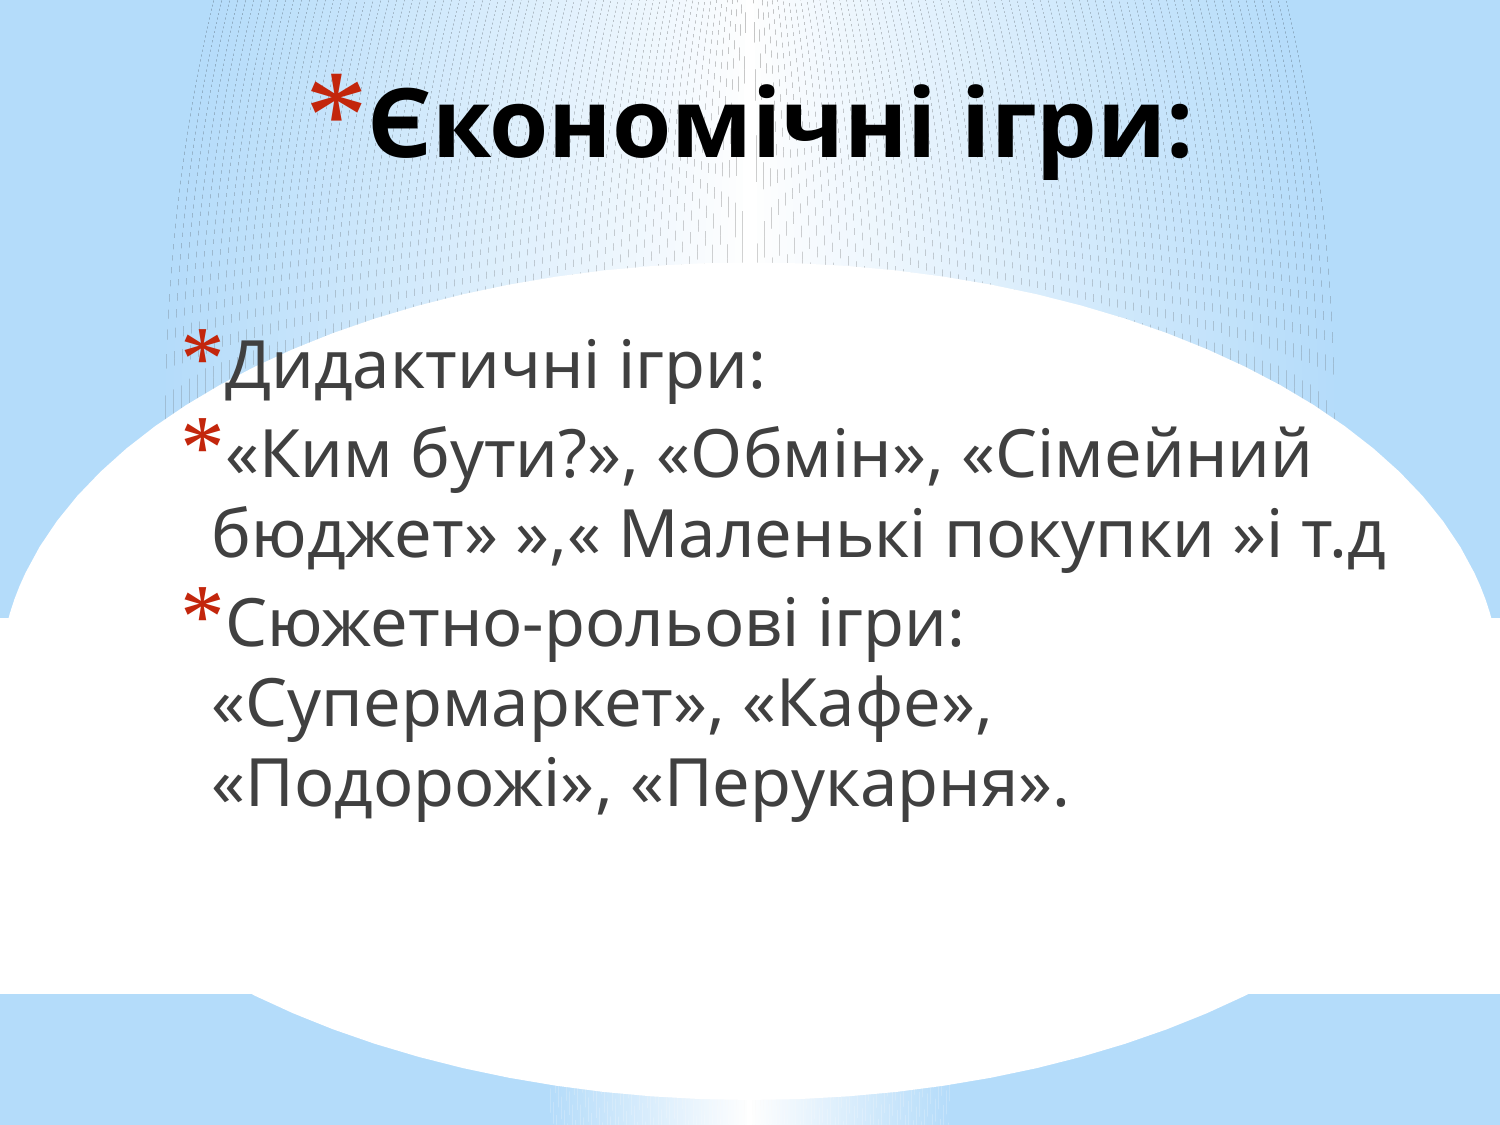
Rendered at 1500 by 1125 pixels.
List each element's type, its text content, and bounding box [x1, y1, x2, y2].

list Дидактичні ігри: «Ким бути?», «Обмін», «Сімейний бюджет» »,« Маленькі покупки »і т.д Сюжетно-рольові ігри: «Супермаркет», «Кафе», «Подорожі», «Перукарня». [159, 314, 1418, 1035]
title Єкономічні ігри: [41, 54, 1459, 243]
